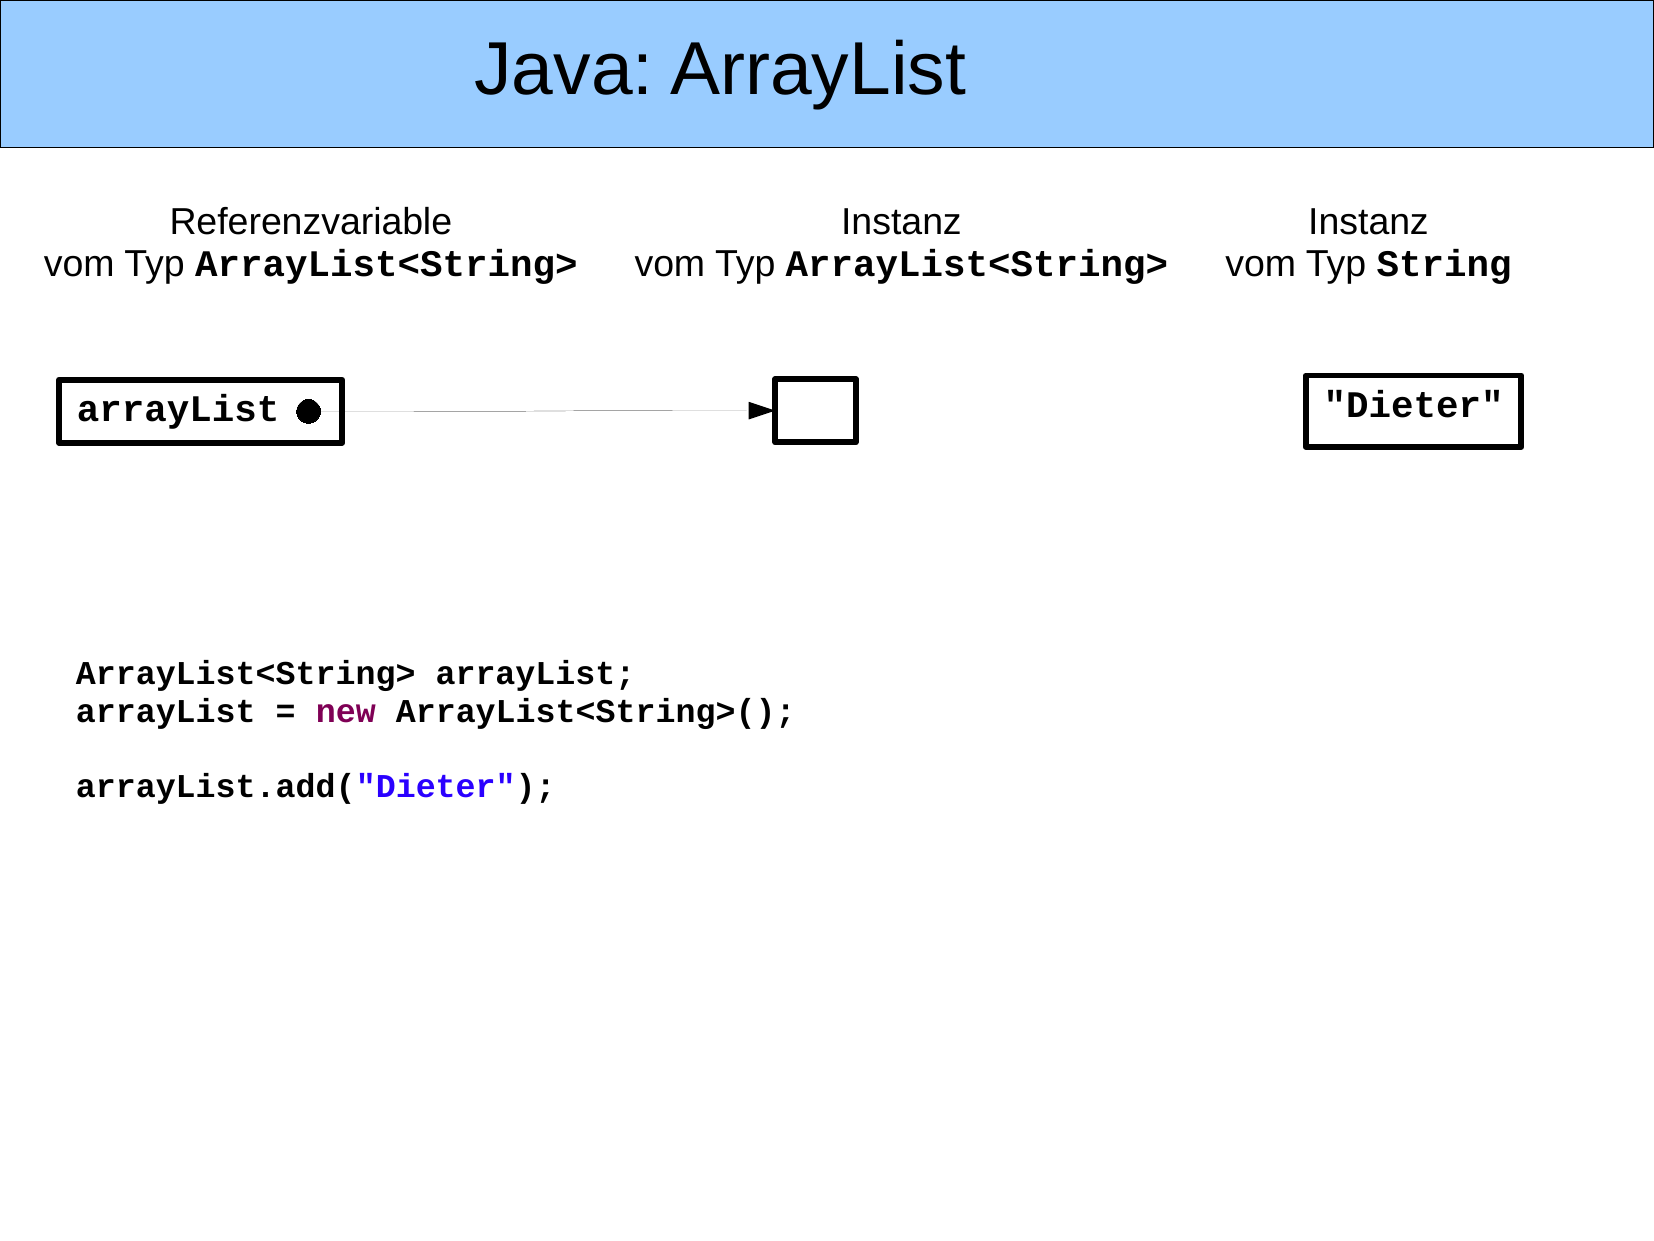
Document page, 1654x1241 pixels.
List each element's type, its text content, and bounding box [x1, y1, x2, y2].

text_box Instanz vom Typ ArrayList<String> [619, 193, 1182, 296]
text_box [0, 0, 1654, 148]
text_box "Dieter" [1305, 375, 1522, 447]
text_box arrayList [59, 379, 343, 443]
text_box [296, 399, 321, 424]
text_box Instanz vom Typ String [1210, 193, 1527, 296]
text_box Referenzvariable vom Typ ArrayList<String> [29, 193, 591, 296]
text_box Java: ArrayList [459, 19, 982, 119]
text_box [775, 379, 856, 443]
text_box ArrayList<String> arrayList; arrayList = new ArrayList<String>(); arrayList.add("Dieter"); [61, 649, 1131, 975]
